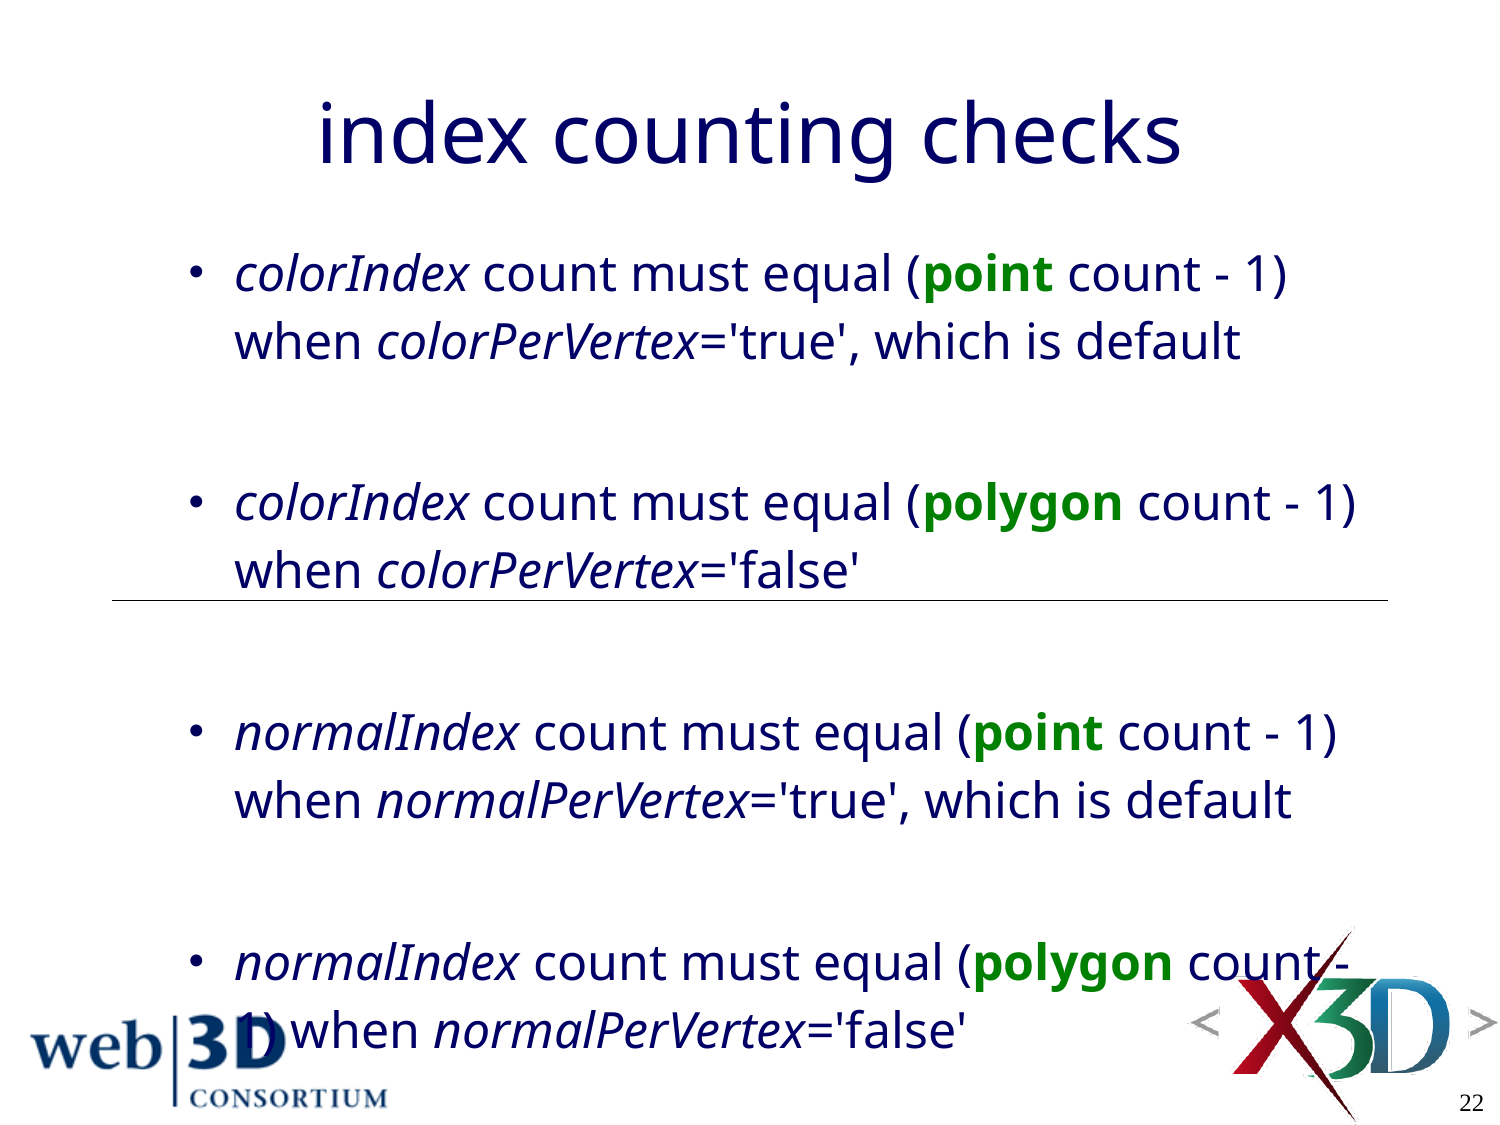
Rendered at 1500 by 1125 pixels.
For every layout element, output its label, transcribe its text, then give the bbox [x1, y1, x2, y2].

list colorIndex count must equal (point count - 1) when colorPerVertex='true', which is default colorIndex count must equal (polygon count - 1) when colorPerVertex='false' normalIndex count must equal (point count - 1) when normalPerVertex='true', which is default normalIndex count must equal (polygon count - 1) when normalPerVertex='false' [112, 601, 1388, 986]
picture [12, 998, 413, 1118]
picture [1187, 926, 1500, 1125]
list colorIndex count must equal (point count - 1) when colorPerVertex='true', which is default colorIndex count must equal (polygon count - 1) when colorPerVertex='false' normalIndex count must equal (point count - 1) when normalPerVertex='true', which is default normalIndex count must equal (polygon count - 1) when normalPerVertex='false' [112, 237, 1388, 600]
title index counting checks [112, 44, 1388, 218]
